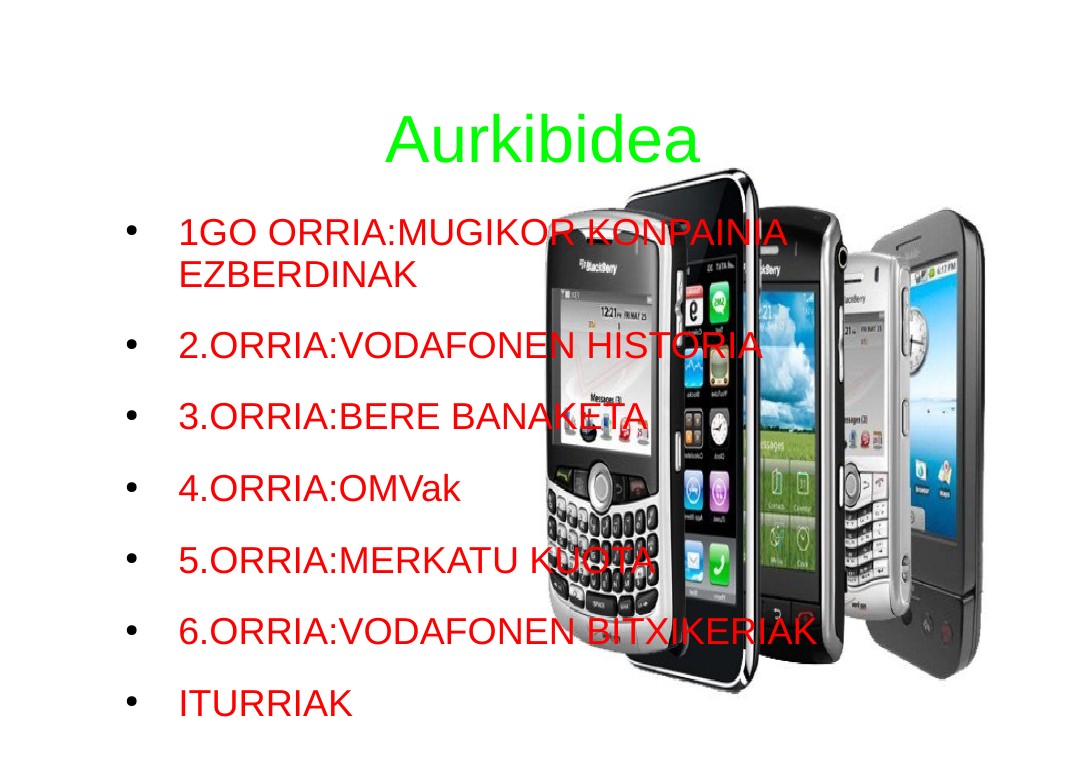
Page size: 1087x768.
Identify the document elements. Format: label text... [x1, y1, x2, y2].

list 1GO ORRIA:MUGIKOR KONPAINIA EZBERDINAK 2.ORRIA:VODAFONEN HISTORIA 3.ORRIA:BERE BANAKETA 4.ORRIA:OMVak 5.ORRIA:MERKATU KUOTA 6.ORRIA:VODAFONEN BITXIKERIAK ITURRIAK [107, 211, 980, 768]
title Aurkibidea [107, 92, 980, 186]
picture [501, 118, 1028, 709]
